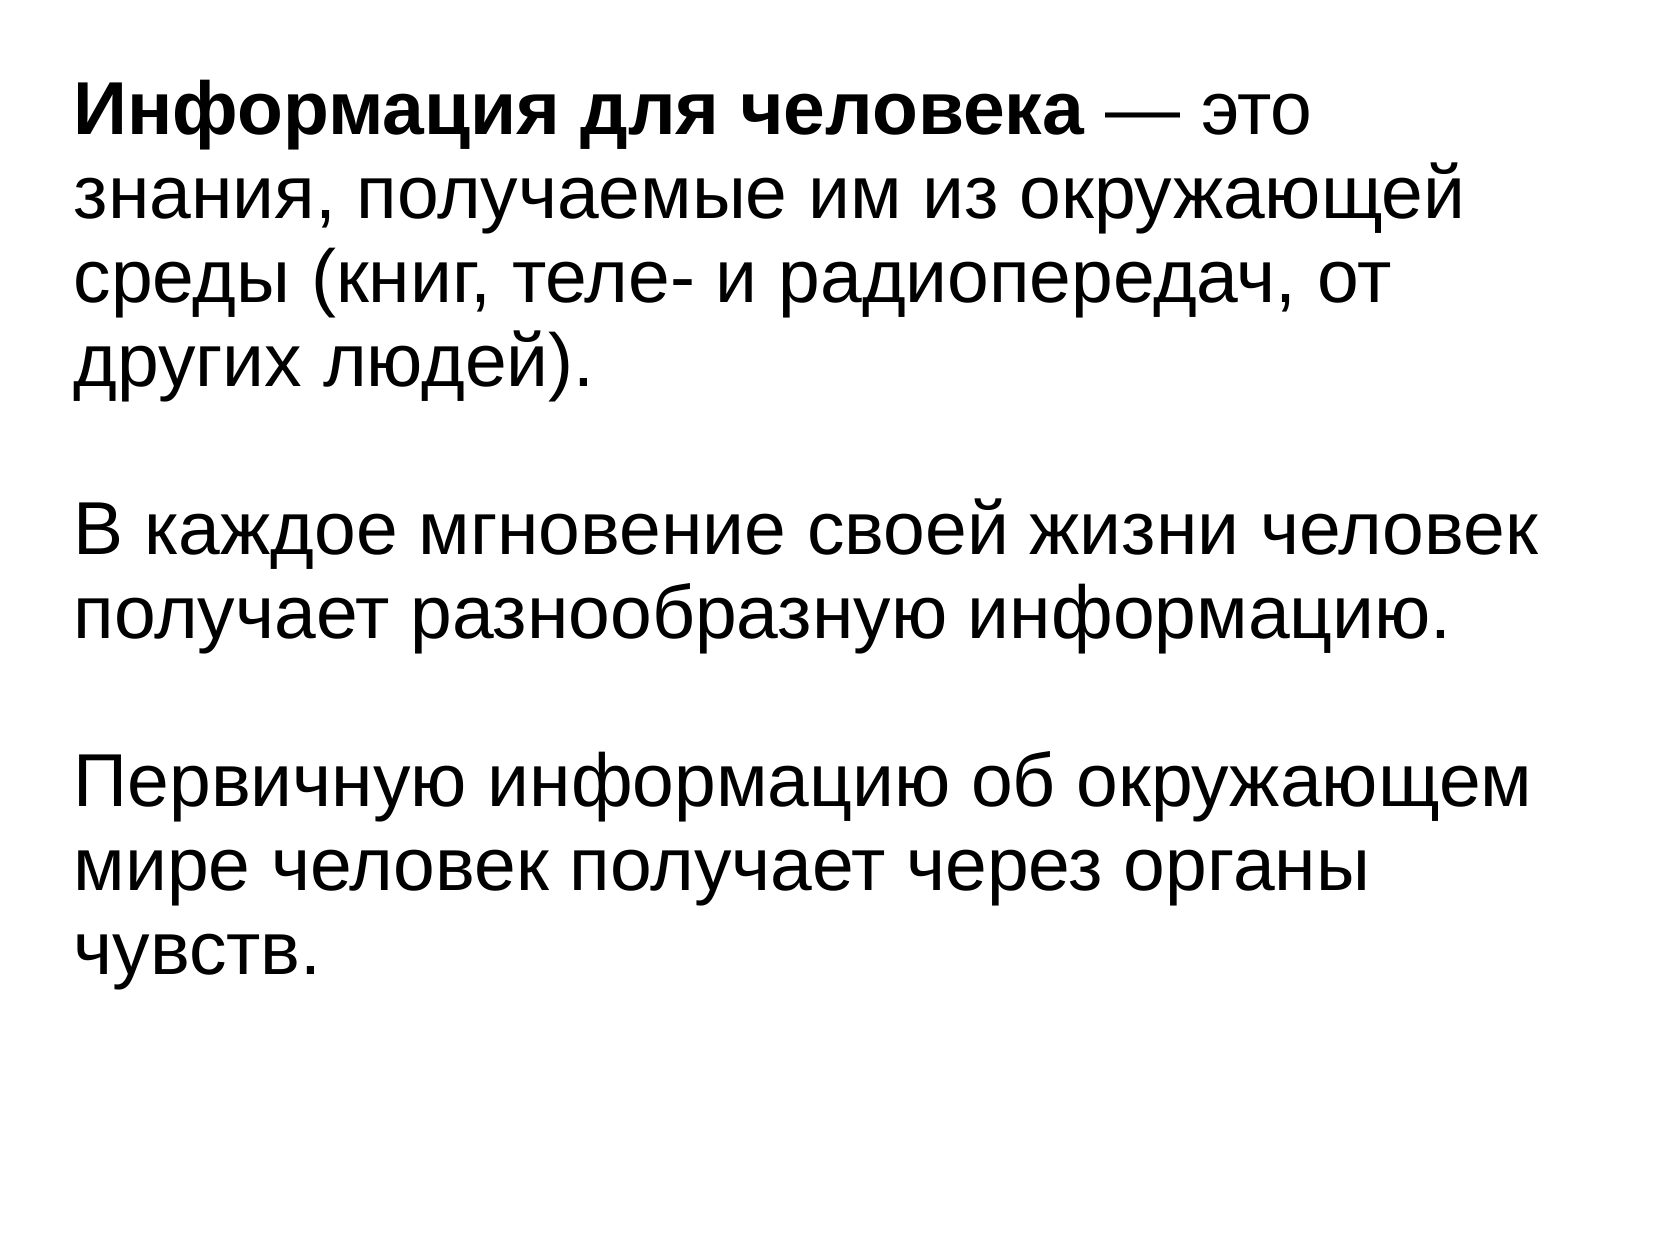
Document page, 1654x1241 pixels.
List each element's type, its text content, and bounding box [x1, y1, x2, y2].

text_box Информация для человека — это знания, получаемые им из окружающей среды (книг, теле- и радиопередач, от других людей). В каждое мгновение своей жизни человек получает разнообразную информацию. Первичную информацию об окружающем мире человек получает через органы чувств. [59, 59, 1595, 998]
